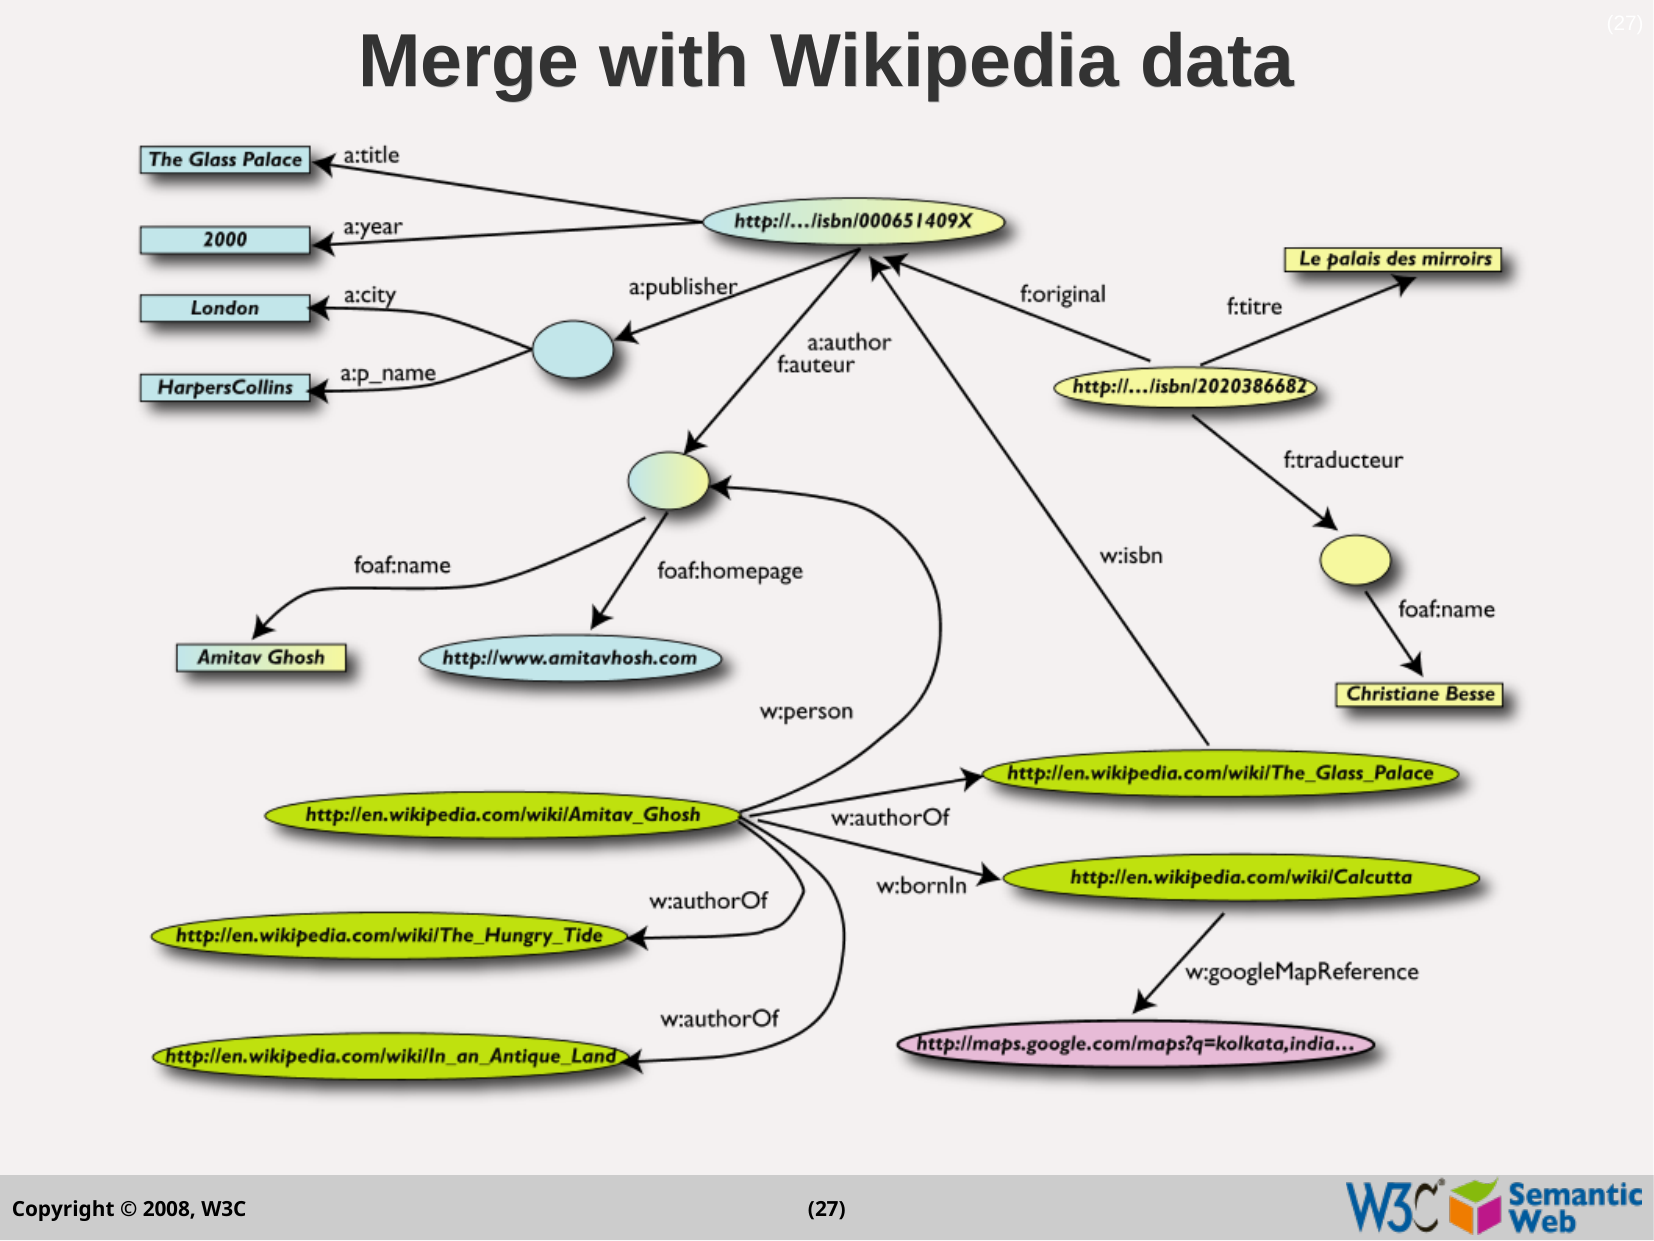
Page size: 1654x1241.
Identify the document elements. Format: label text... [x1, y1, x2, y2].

picture [128, 135, 1535, 1112]
title Merge with Wikipedia data [0, 0, 1654, 119]
picture [1346, 1175, 1642, 1235]
